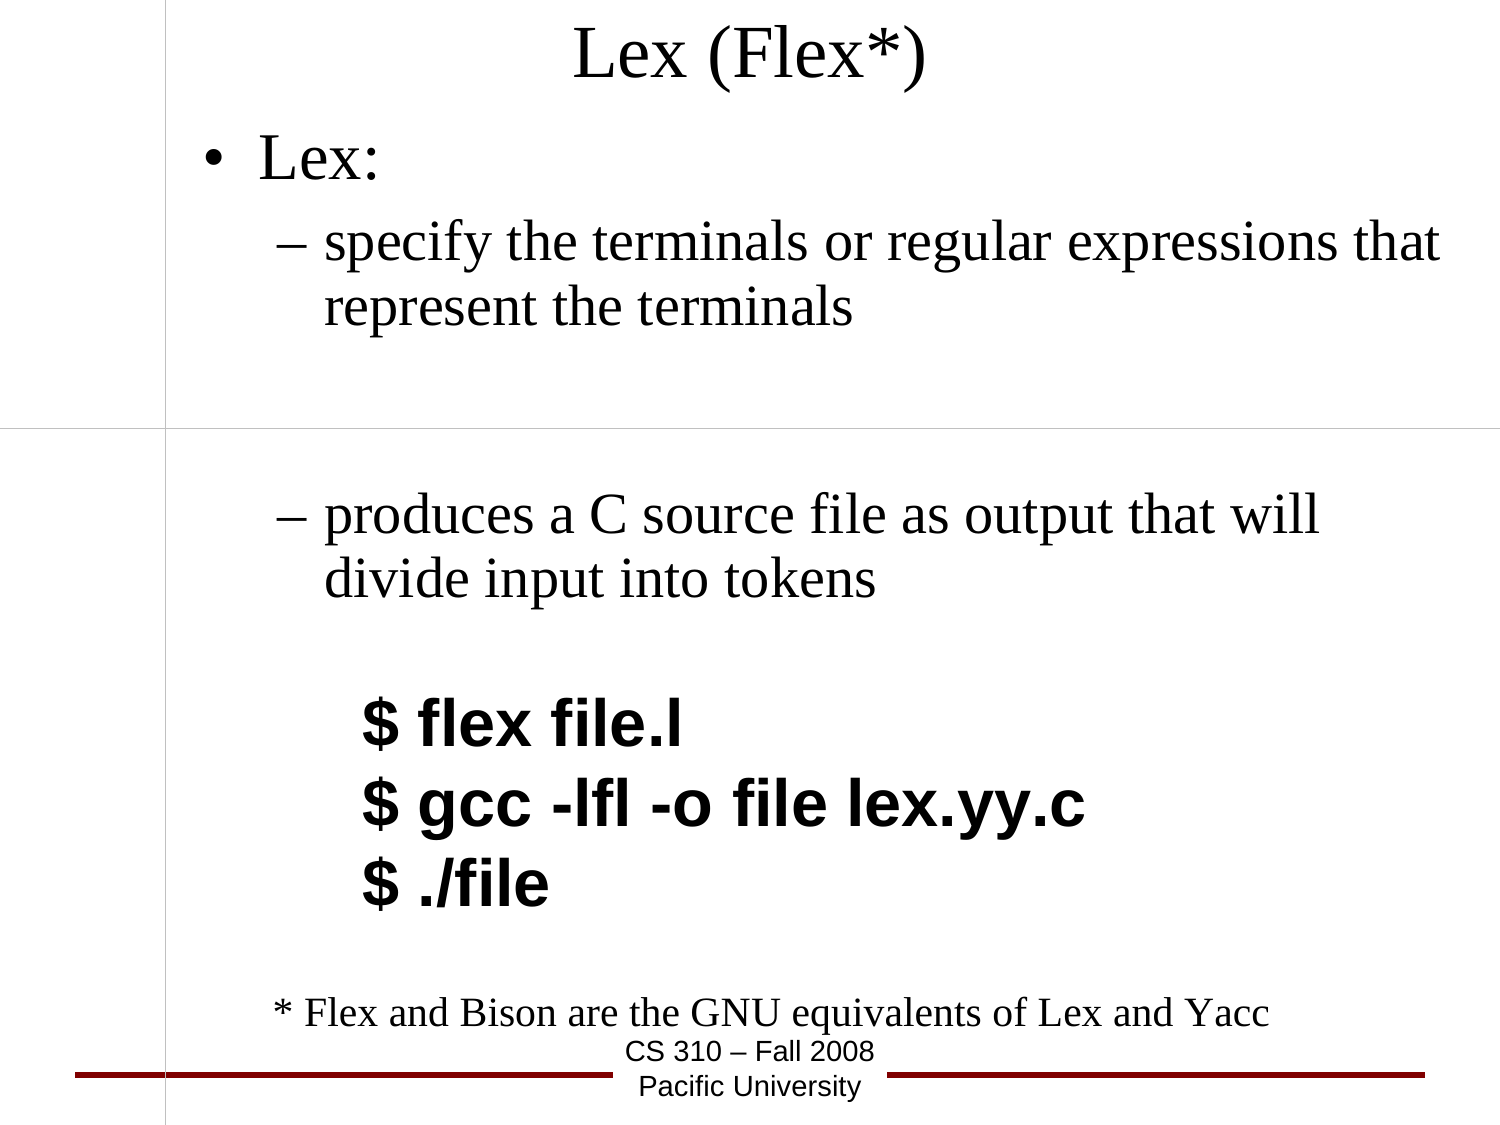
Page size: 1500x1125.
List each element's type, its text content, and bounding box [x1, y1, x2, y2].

title Lex (Flex*) [112, 2, 1388, 103]
text_box * Flex and Bison are the GNU equivalents of Lex and Yacc [257, 977, 1286, 1043]
text_box $ flex file.l $ gcc -lfl -o file lex.yy.c $ ./file [347, 672, 1103, 928]
list Lex: specify the terminals or regular expressions that represent the terminals produces a C source file as output that will divide input into tokens [187, 112, 1463, 1000]
